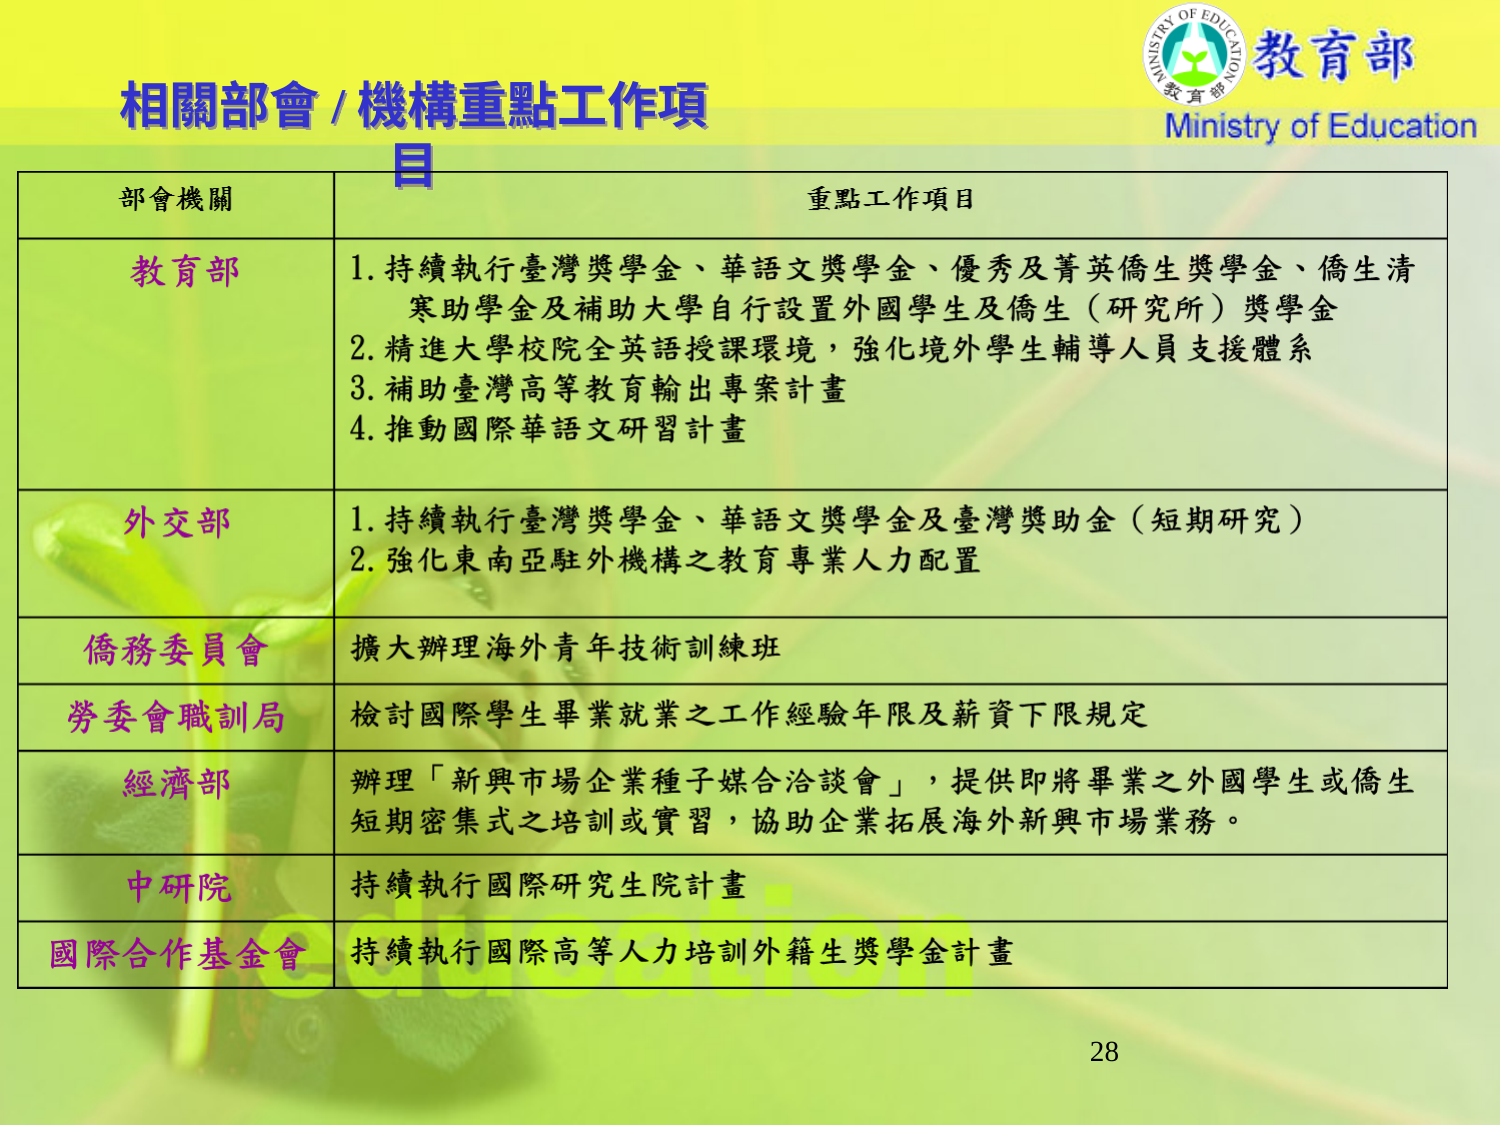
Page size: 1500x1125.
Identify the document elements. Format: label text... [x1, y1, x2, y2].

picture [17, 172, 1448, 999]
text_box 相關部會/機構重點工作項目 [88, 66, 739, 142]
text_box [1074, 1025, 1388, 1101]
